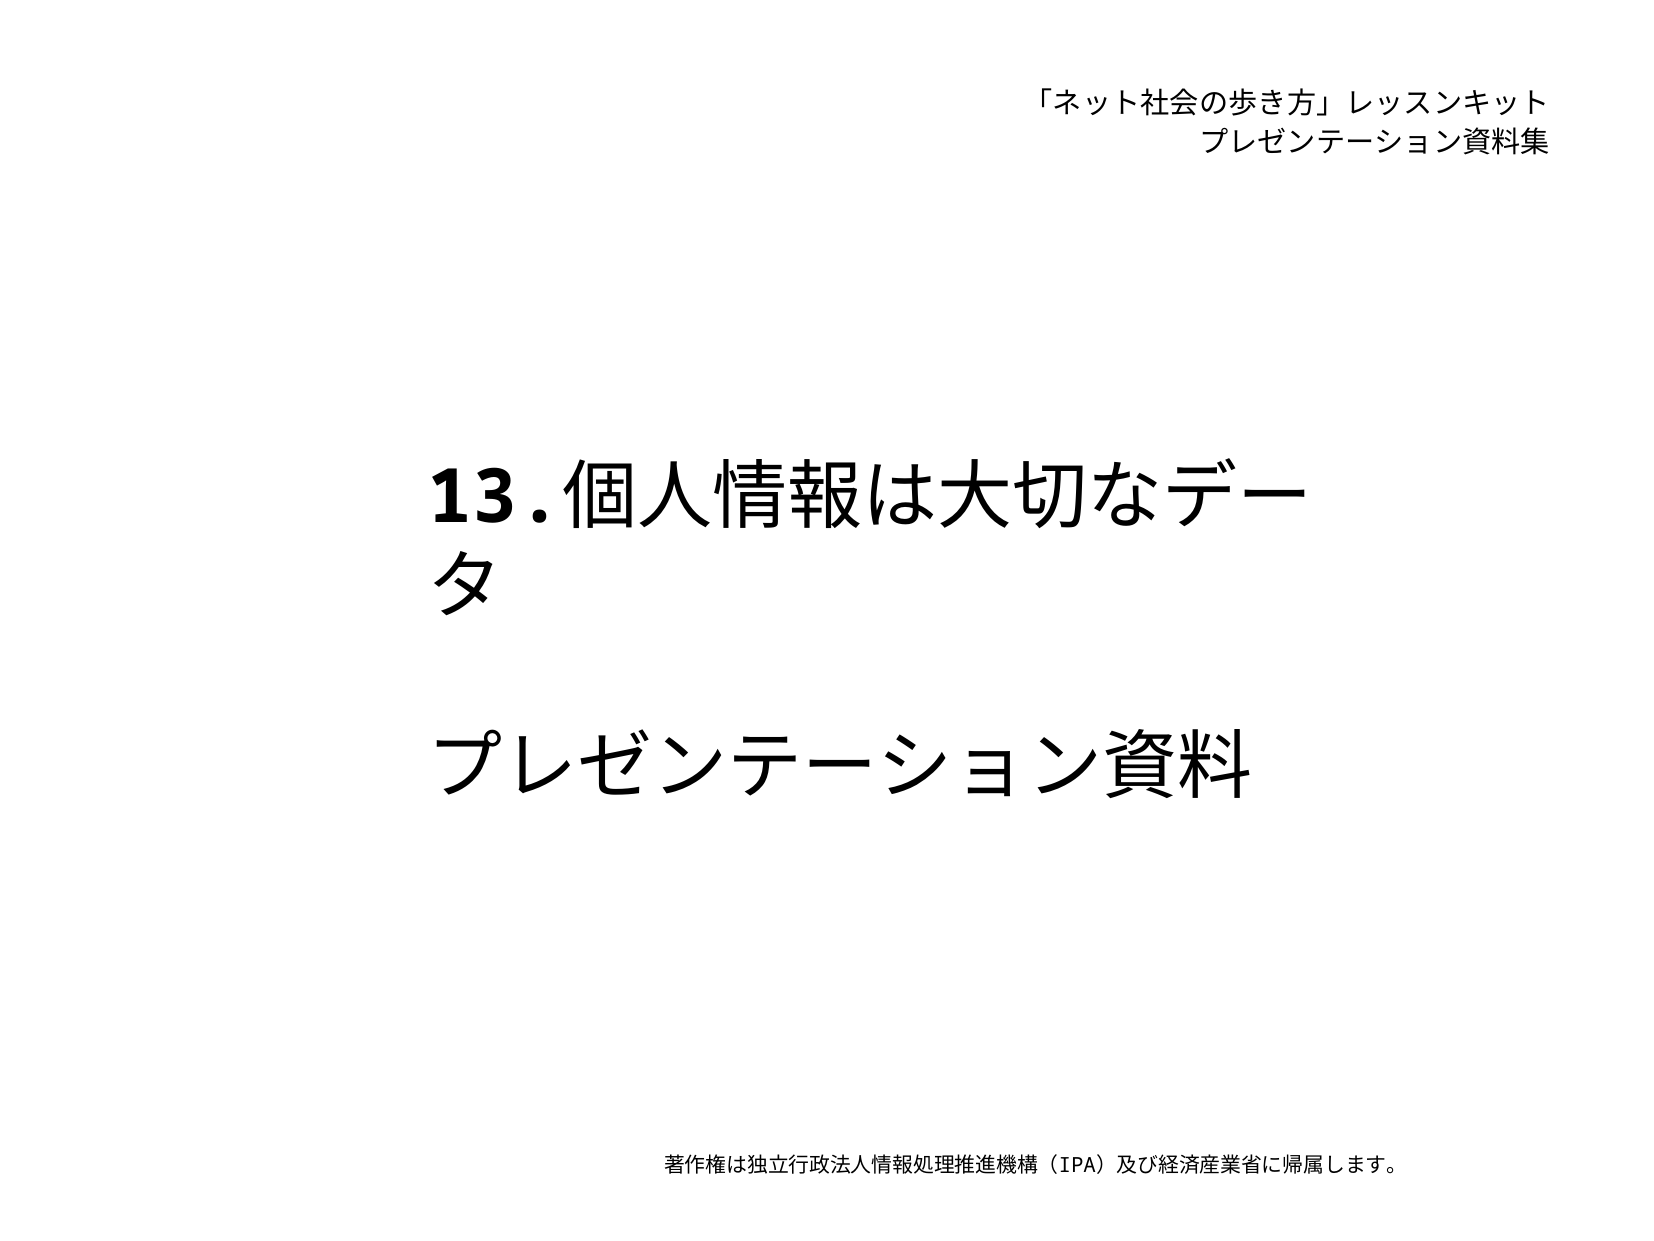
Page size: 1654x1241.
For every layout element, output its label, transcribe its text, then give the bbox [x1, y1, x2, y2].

text_box 著作権は独立行政法人情報処理推進機構（IPA）及び経済産業省に帰属します。 [649, 1145, 1536, 1186]
text_box 「ネット社会の歩き方」レッスンキット プレゼンテーション資料集 [1003, 74, 1566, 169]
text_box 13.個人情報は大切なデータ プレゼンテーション資料 [413, 442, 1388, 819]
